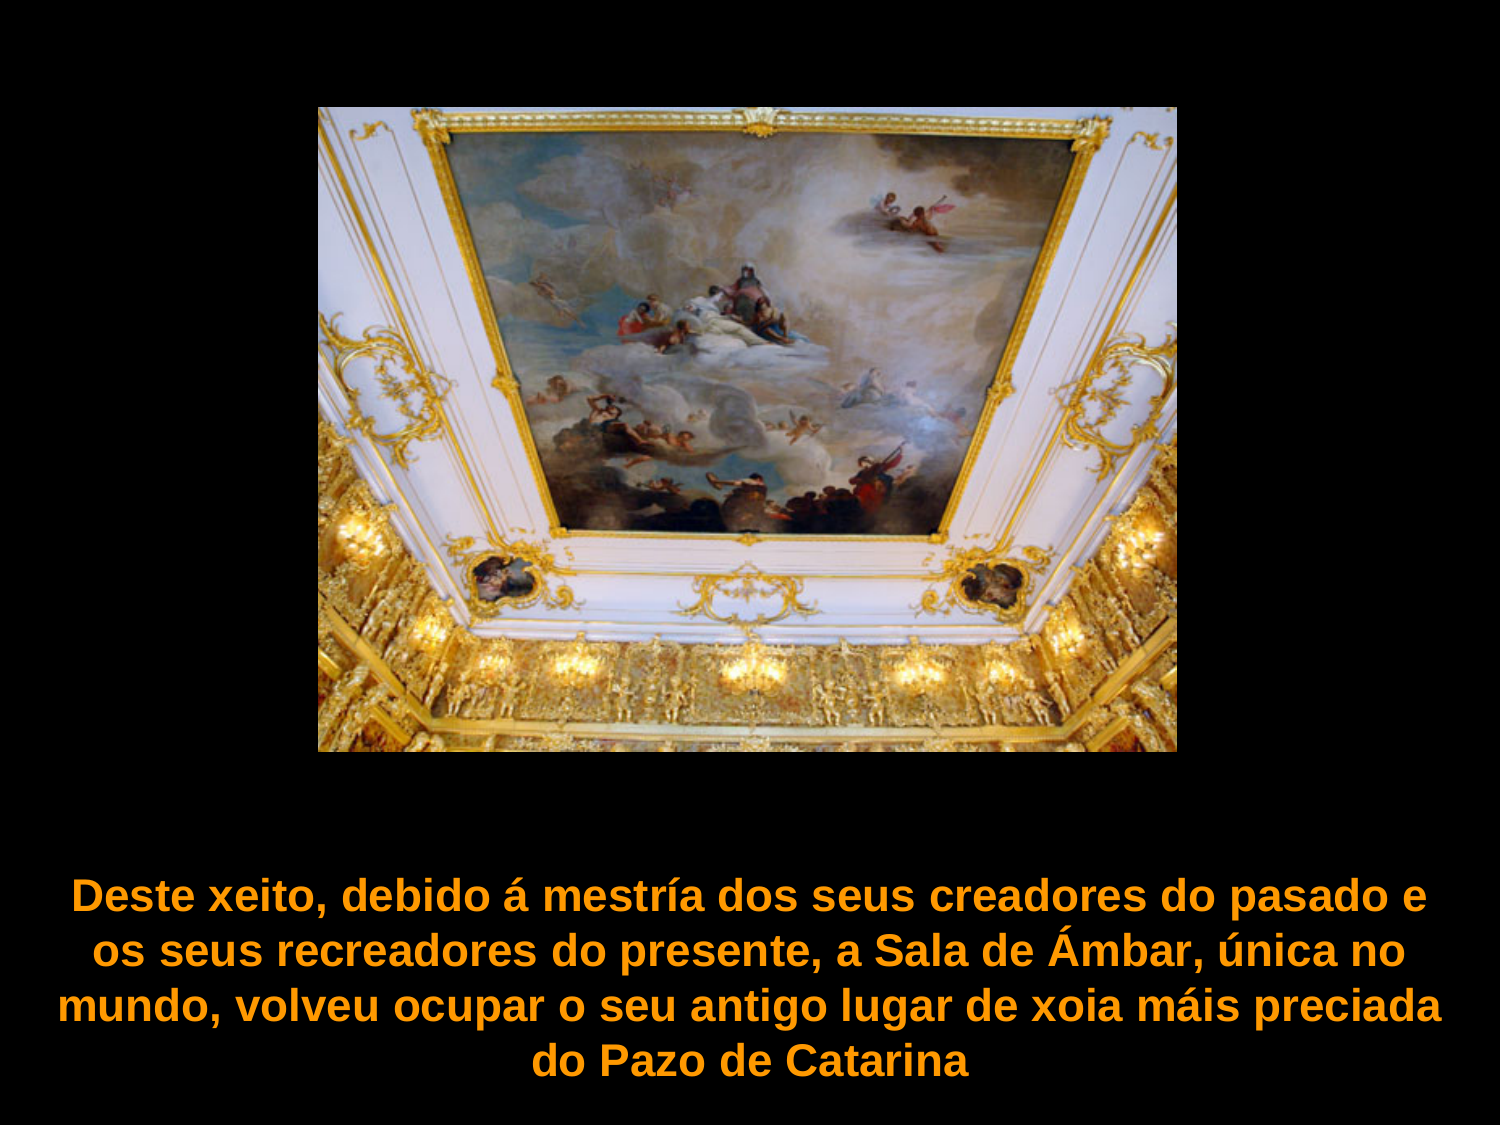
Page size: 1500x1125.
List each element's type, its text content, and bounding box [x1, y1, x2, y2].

text_box Deste xeito, debido á mestría dos seus creadores do pasado e os seus recreadores do presente, a Sala de Ámbar, única no mundo, volveu ocupar o seu antigo lugar de xoia máis preciada do Pazo de Catarina [41, 857, 1459, 1094]
picture [318, 107, 1177, 752]
